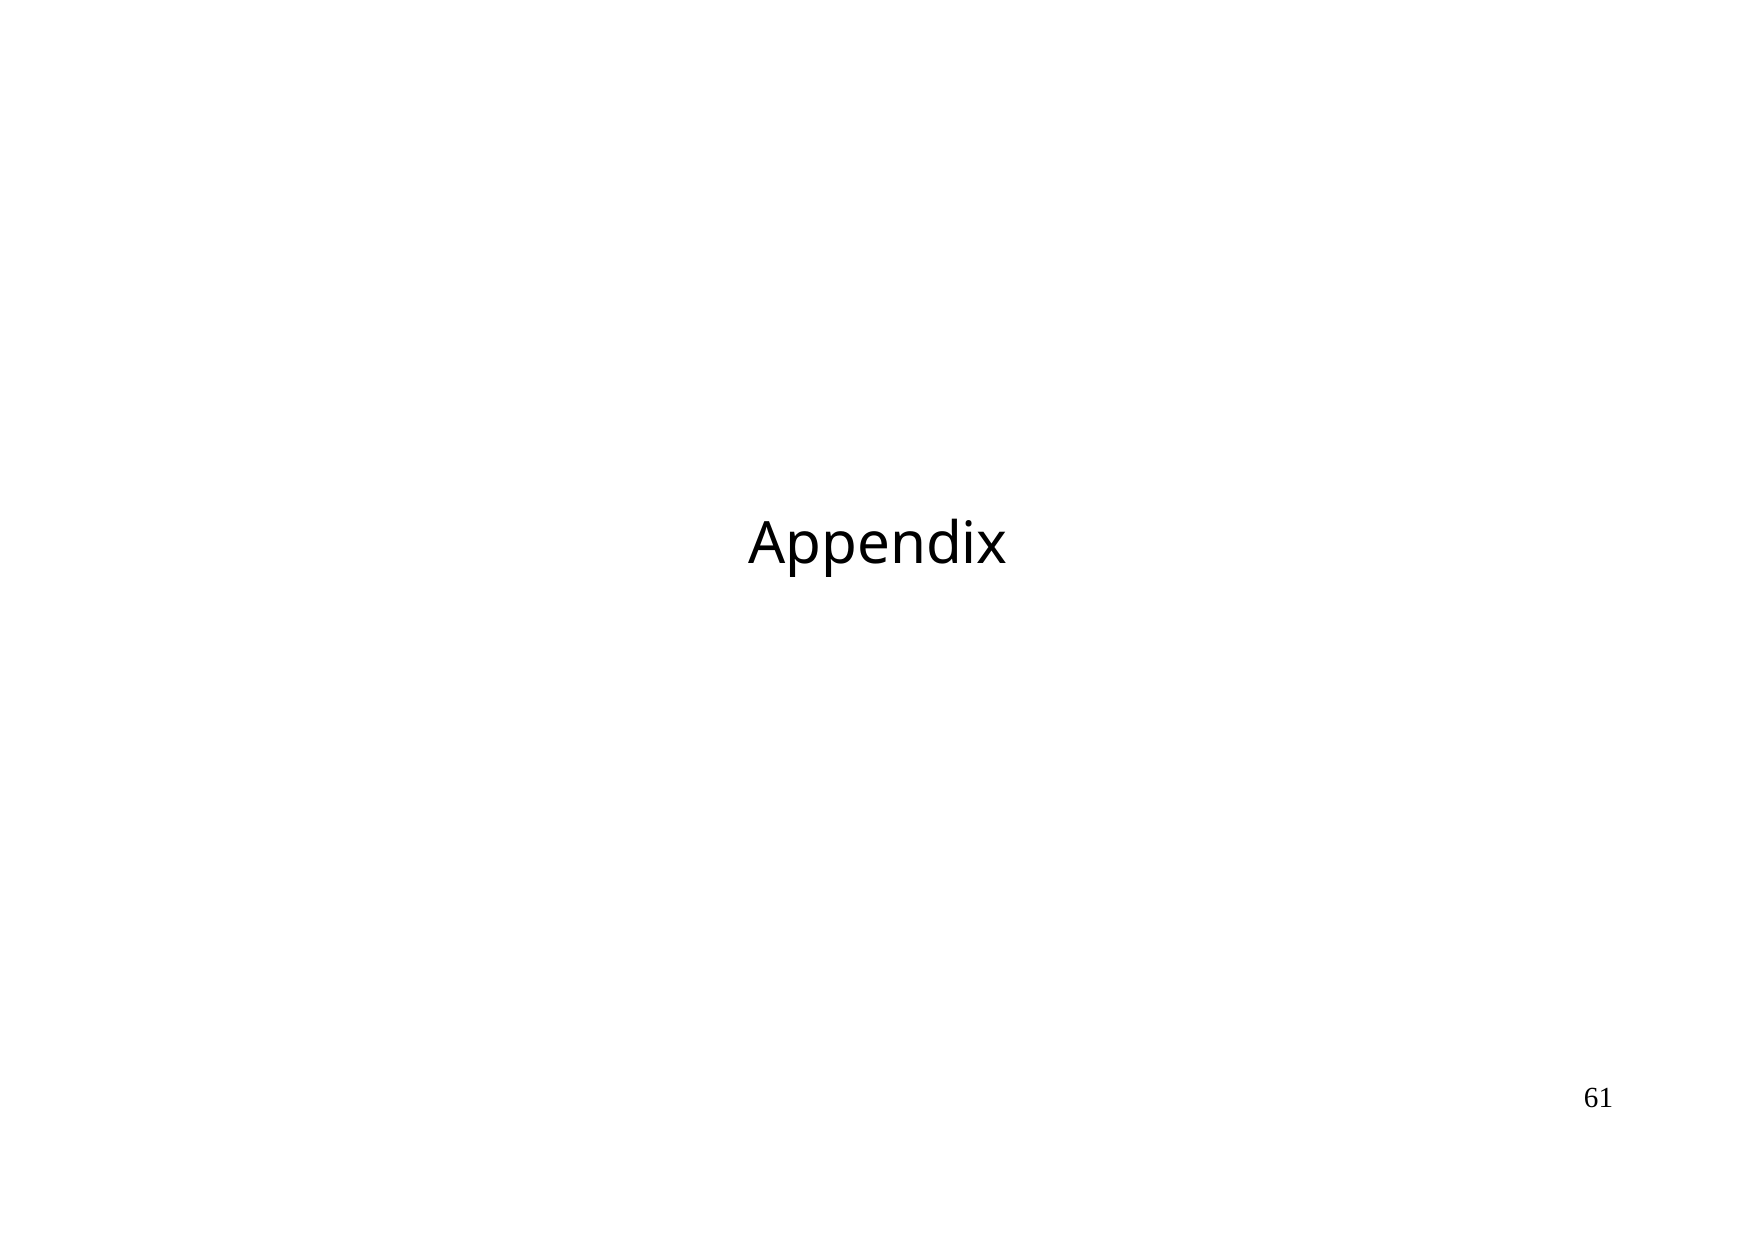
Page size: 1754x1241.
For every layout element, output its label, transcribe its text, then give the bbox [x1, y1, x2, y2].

text_box Appendix [733, 493, 1021, 584]
